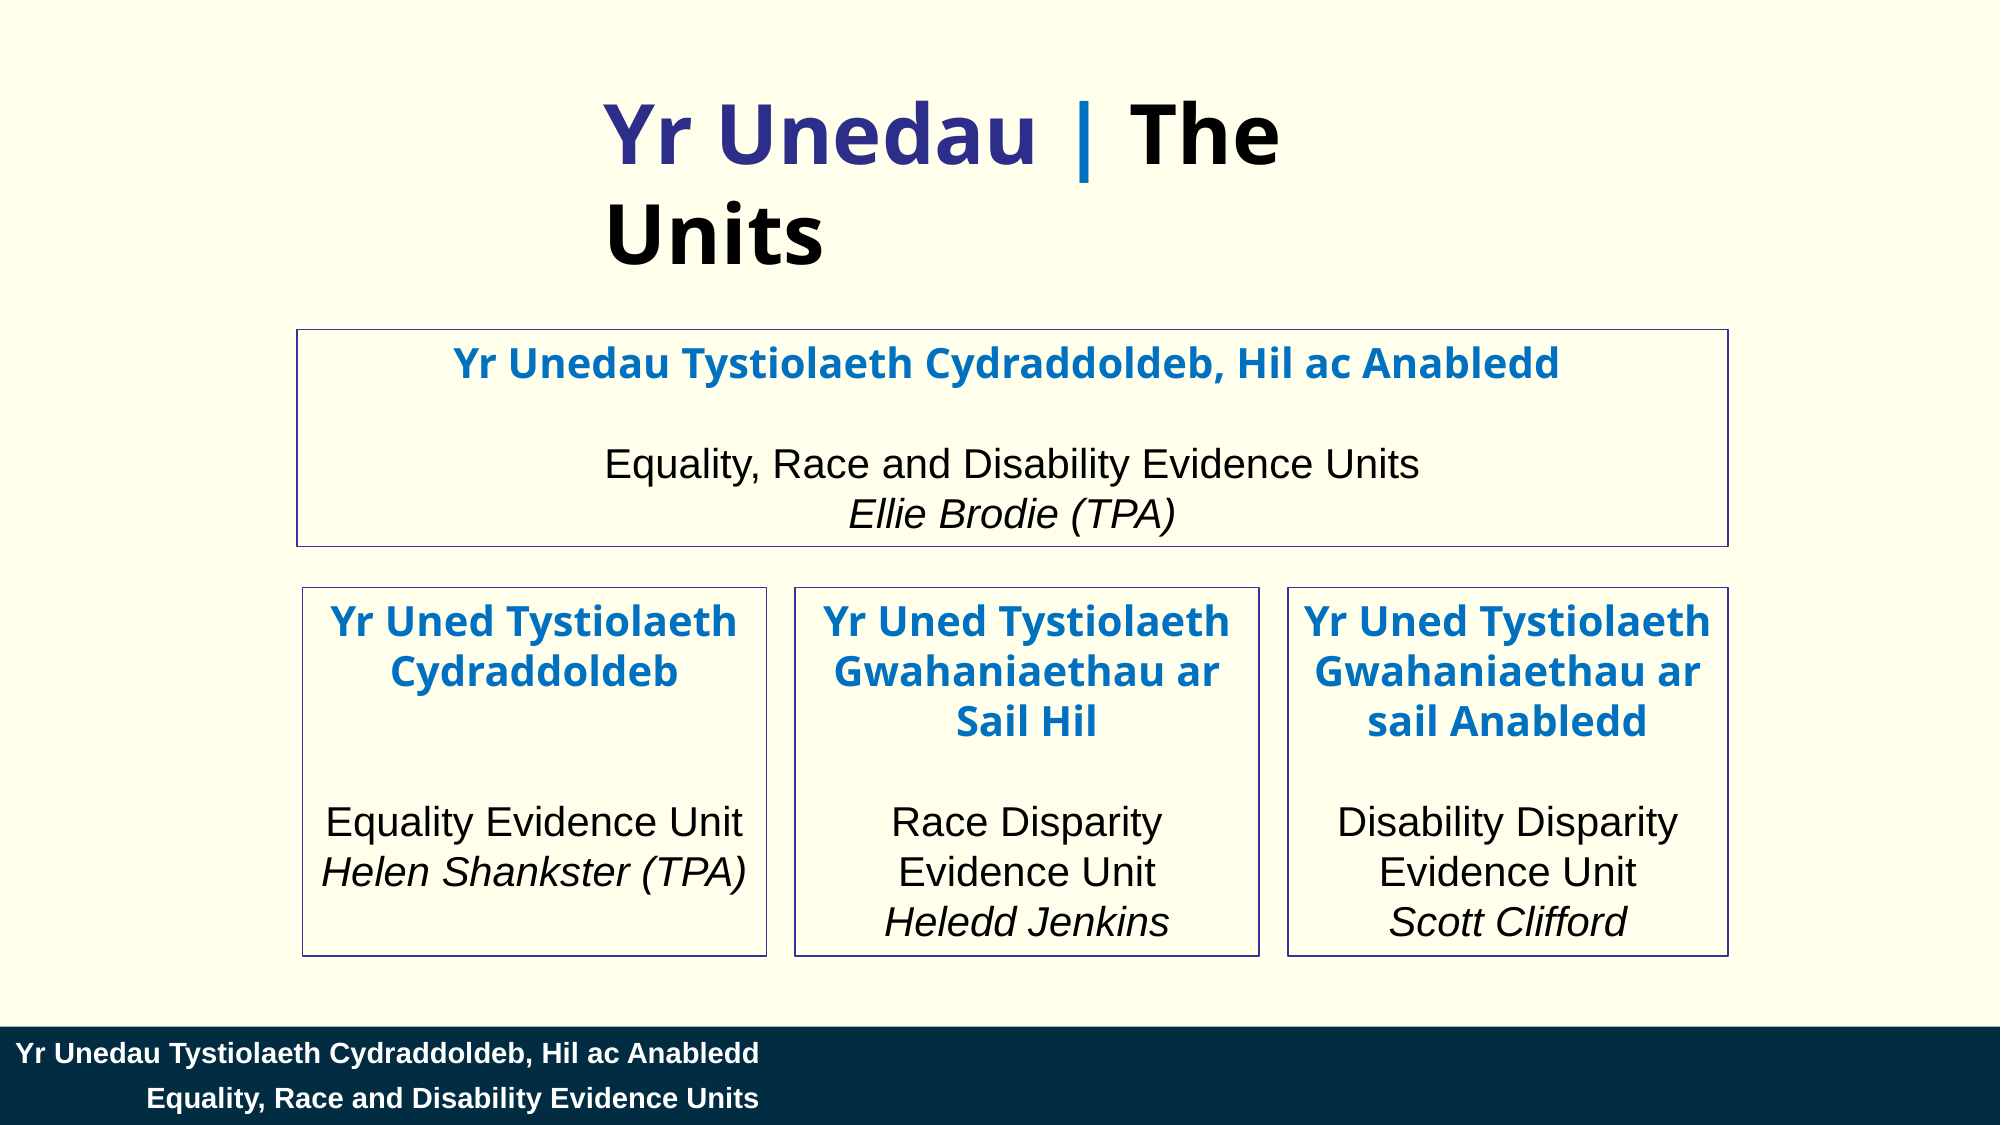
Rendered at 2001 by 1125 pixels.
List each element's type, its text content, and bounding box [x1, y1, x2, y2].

text_box Yr Unedau Tystiolaeth Cydraddoldeb, Hil ac Anabledd Equality, Race and Disability Evidence Units [0, 1026, 2000, 1125]
text_box Yr Unedau | The Units [438, 73, 1390, 226]
text_box Yr Unedau Tystiolaeth Cydraddoldeb, Hil ac Anabledd Equality, Race and Disability Evidence Units Ellie Brodie (TPA) [296, 329, 1729, 547]
text_box Yr Uned Tystiolaeth Gwahaniaethau ar sail Anabledd Disability Disparity Evidence Unit Scott Clifford [1287, 587, 1729, 956]
text_box Yr Uned Tystiolaeth Cydraddoldeb Equality Evidence Unit Helen Shankster (TPA) [302, 587, 767, 956]
text_box Yr Uned Tystiolaeth Gwahaniaethau ar Sail Hil Race Disparity Evidence Unit Heledd Jenkins [795, 587, 1260, 956]
